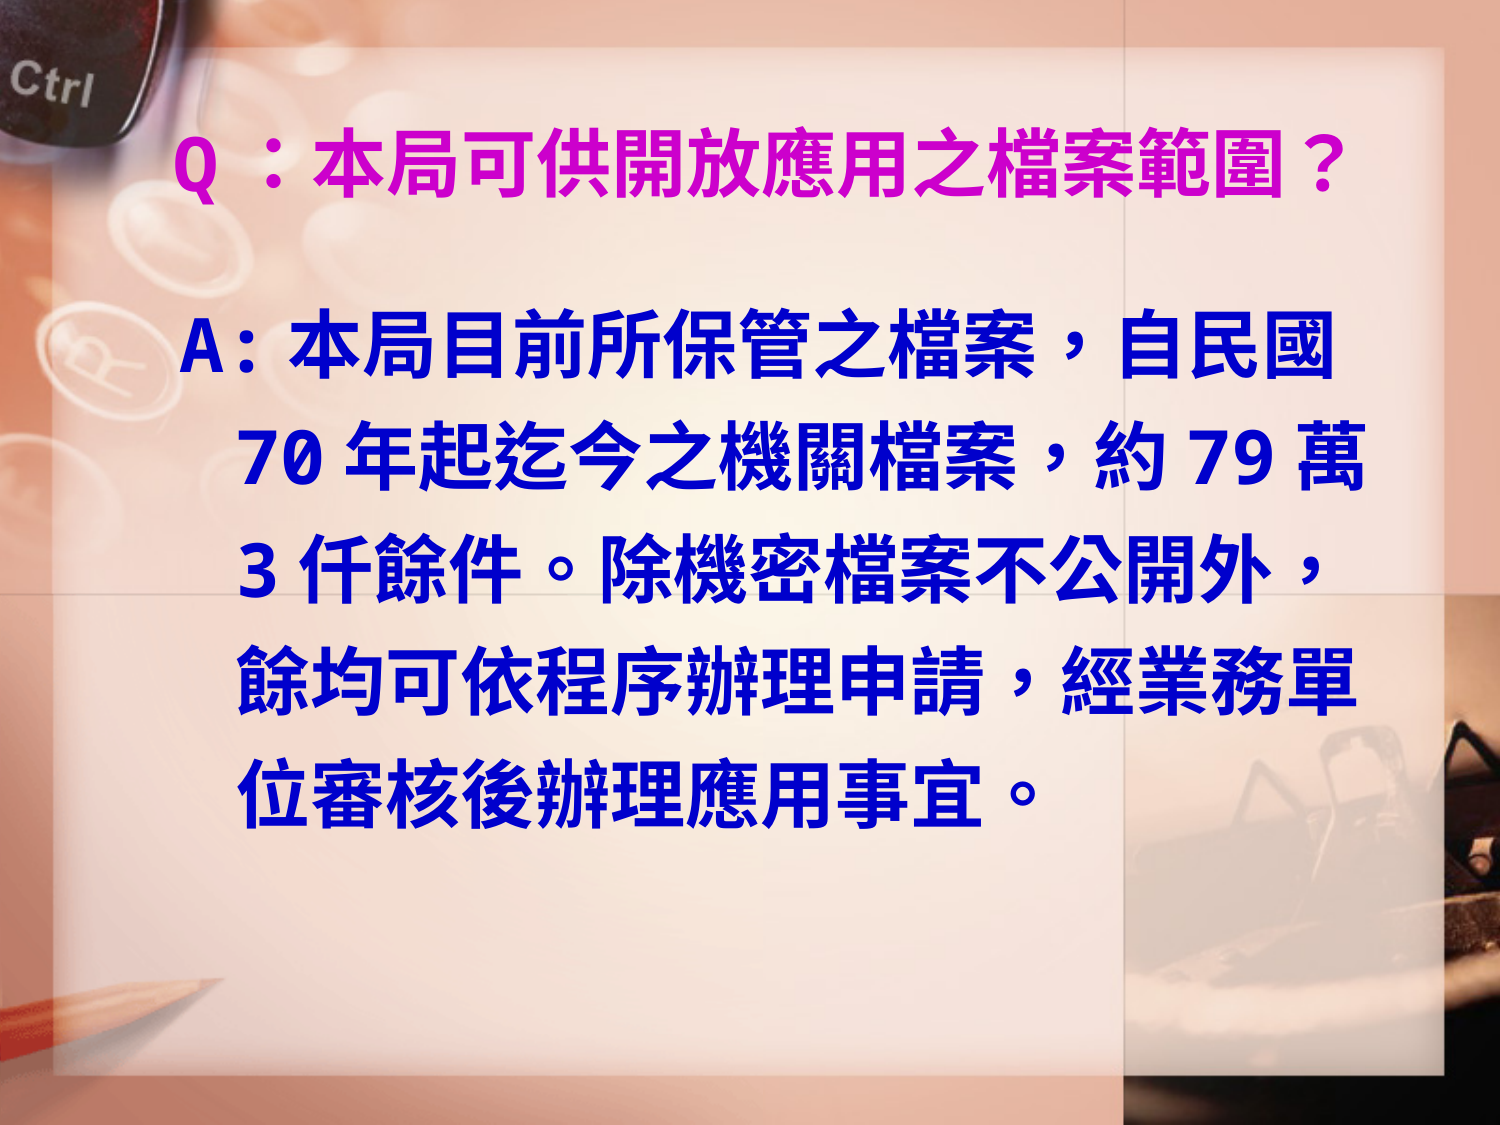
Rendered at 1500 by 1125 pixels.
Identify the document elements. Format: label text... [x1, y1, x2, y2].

list A:本局目前所保管之檔案，自民國70年起迄今之機關檔案，約79萬3仟餘件。除機密檔案不公開外，餘均可依程序辦理申請，經業務單位審核後辦理應用事宜。 [107, 267, 1416, 1035]
title Q：本局可供開放應用之檔案範圍？ [147, 108, 1425, 214]
